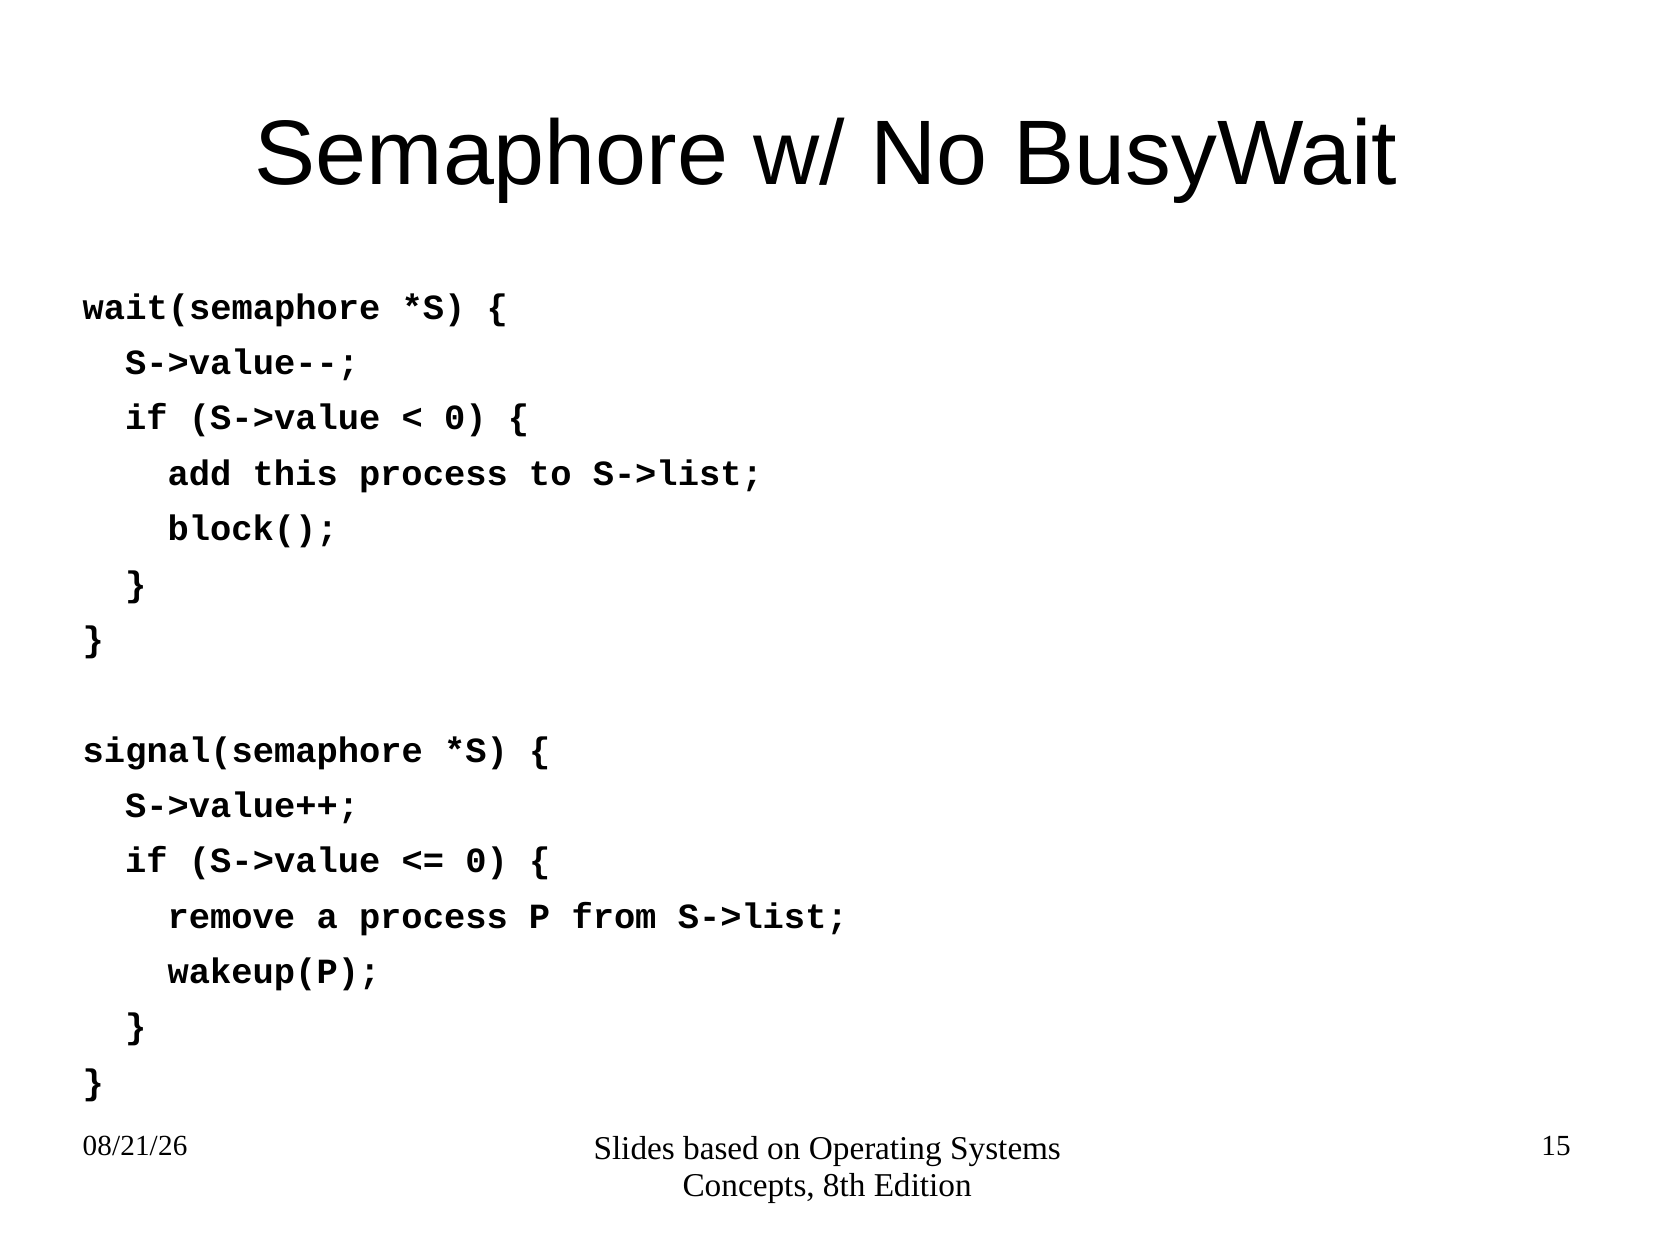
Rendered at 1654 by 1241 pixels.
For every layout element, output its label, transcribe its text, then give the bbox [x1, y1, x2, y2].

title Semaphore w/ No BusyWait [82, 49, 1571, 257]
list wait(semaphore *S) { S->value--; if (S->value < 0) { add this process to S->list; block(); } } signal(semaphore *S) { S->value++; if (S->value <= 0) { remove a process P from S->list; wakeup(P); } } [82, 290, 1571, 1109]
